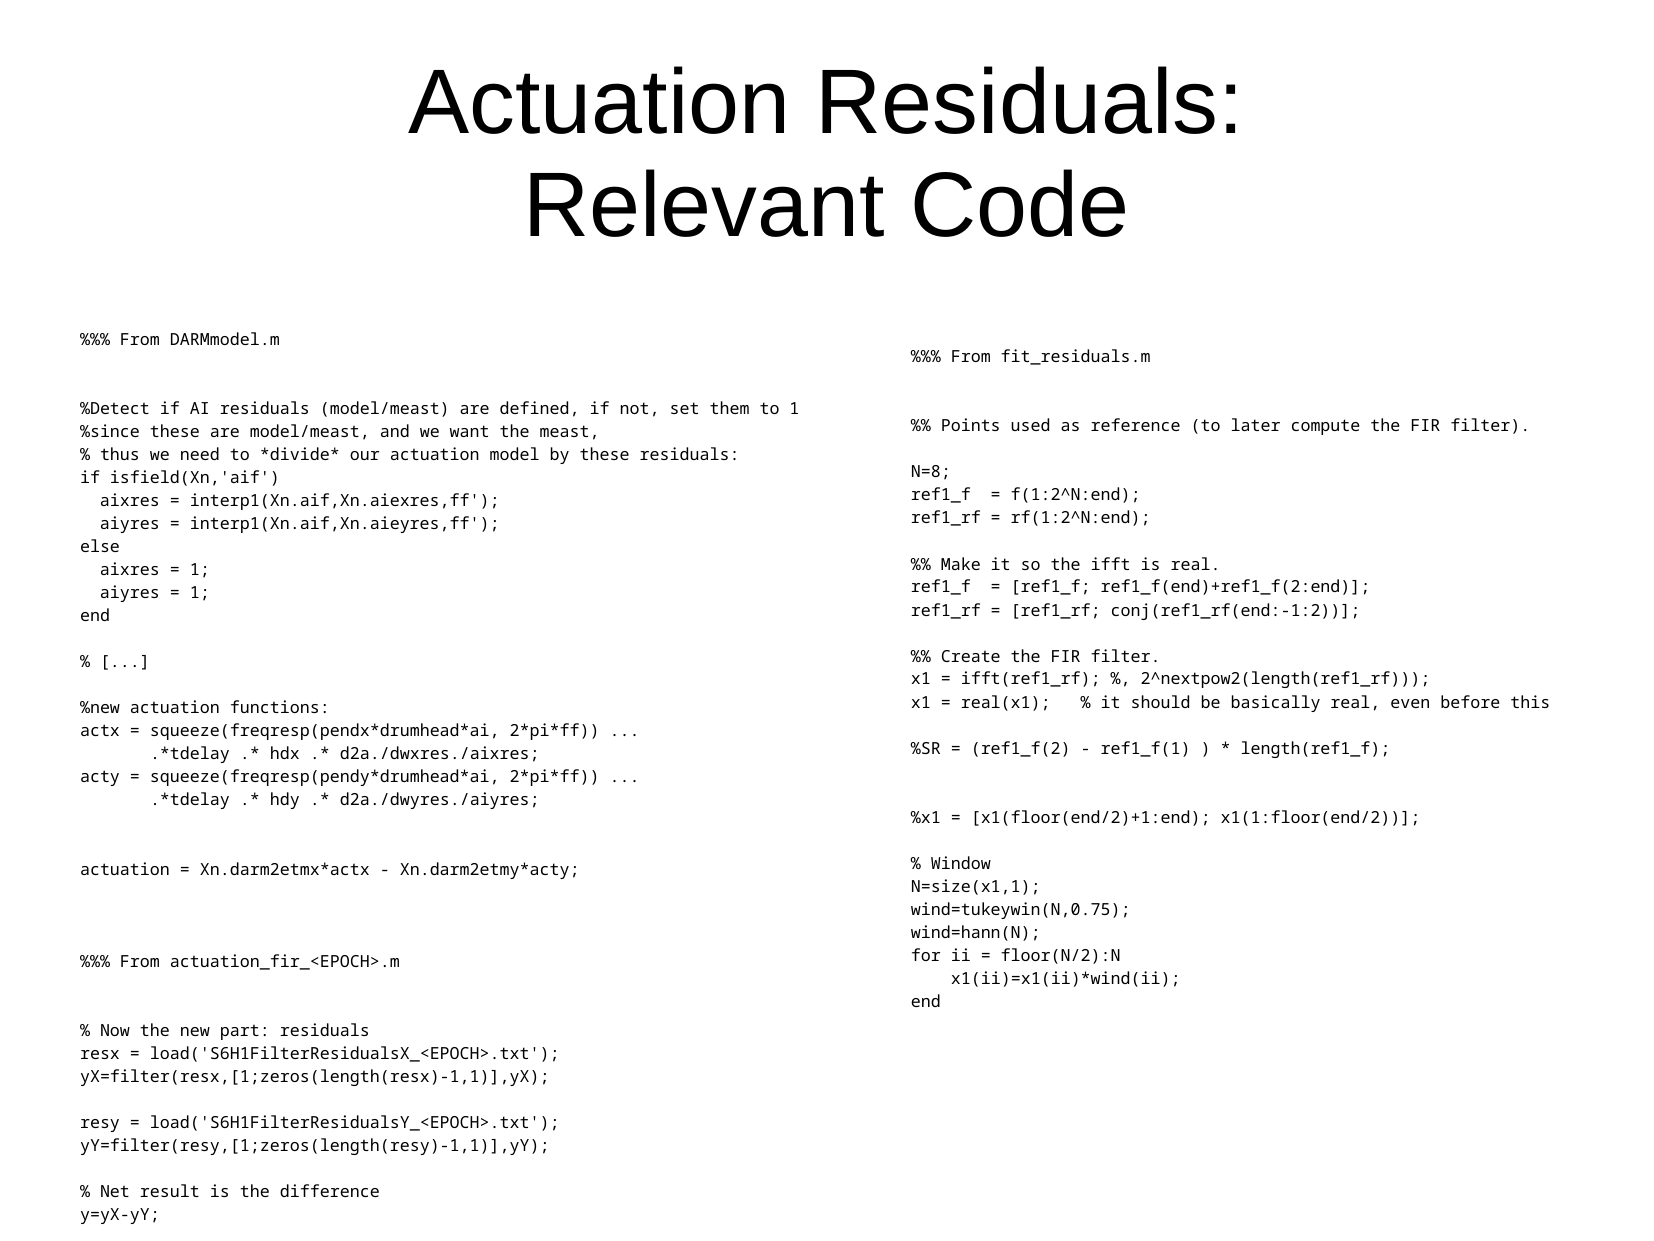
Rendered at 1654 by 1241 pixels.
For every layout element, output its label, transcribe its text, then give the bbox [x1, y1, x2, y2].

title Actuation Residuals: Relevant Code [82, 39, 1571, 267]
text_box %%% From DARMmodel.m %Detect if AI residuals (model/meast) are defined, if not, set them to 1 %since these are model/meast, and we want the meast, % thus we need to *divide* our actuation model by these residuals: if isfield(Xn,'aif') aixres = interp1(Xn.aif,Xn.aiexres,ff'); aiyres = interp1(Xn.aif,Xn.aieyres,ff'); else aixres = 1; aiyres = 1; end % [...] %new actuation functions: actx = squeeze(freqresp(pendx*drumhead*ai, 2*pi*ff)) ... .*tdelay .* hdx .* d2a./dwxres./aixres; acty = squeeze(freqresp(pendy*drumhead*ai, 2*pi*ff)) ... .*tdelay .* hdy .* d2a./dwyres./aiyres; actuation = Xn.darm2etmx*actx - Xn.darm2etmy*acty; %%% From actuation_fir_<EPOCH>.m % Now the new part: residuals resx = load('S6H1FilterResidualsX_<EPOCH>.txt'); yX=filter(resx,[1;zeros(length(resx)-1,1)],yX); resy = load('S6H1FilterResidualsY_<EPOCH>.txt'); yY=filter(resy,[1;zeros(length(resy)-1,1)],yY); % Net result is the difference y=yX-yY; [65, 319, 815, 1136]
text_box %%% From fit_residuals.m %% Points used as reference (to later compute the FIR filter). N=8; ref1_f = f(1:2^N:end); ref1_rf = rf(1:2^N:end); %% Make it so the ifft is real. ref1_f = [ref1_f; ref1_f(end)+ref1_f(2:end)]; ref1_rf = [ref1_rf; conj(ref1_rf(end:-1:2))]; %% Create the FIR filter. x1 = ifft(ref1_rf); %, 2^nextpow2(length(ref1_rf))); x1 = real(x1); % it should be basically real, even before this %SR = (ref1_f(2) - ref1_f(1) ) * length(ref1_f); %x1 = [x1(floor(end/2)+1:end); x1(1:floor(end/2))]; % Window N=size(x1,1); wind=tukeywin(N,0.75); wind=hann(N); for ii = floor(N/2):N x1(ii)=x1(ii)*wind(ii); end [896, 337, 1566, 1013]
